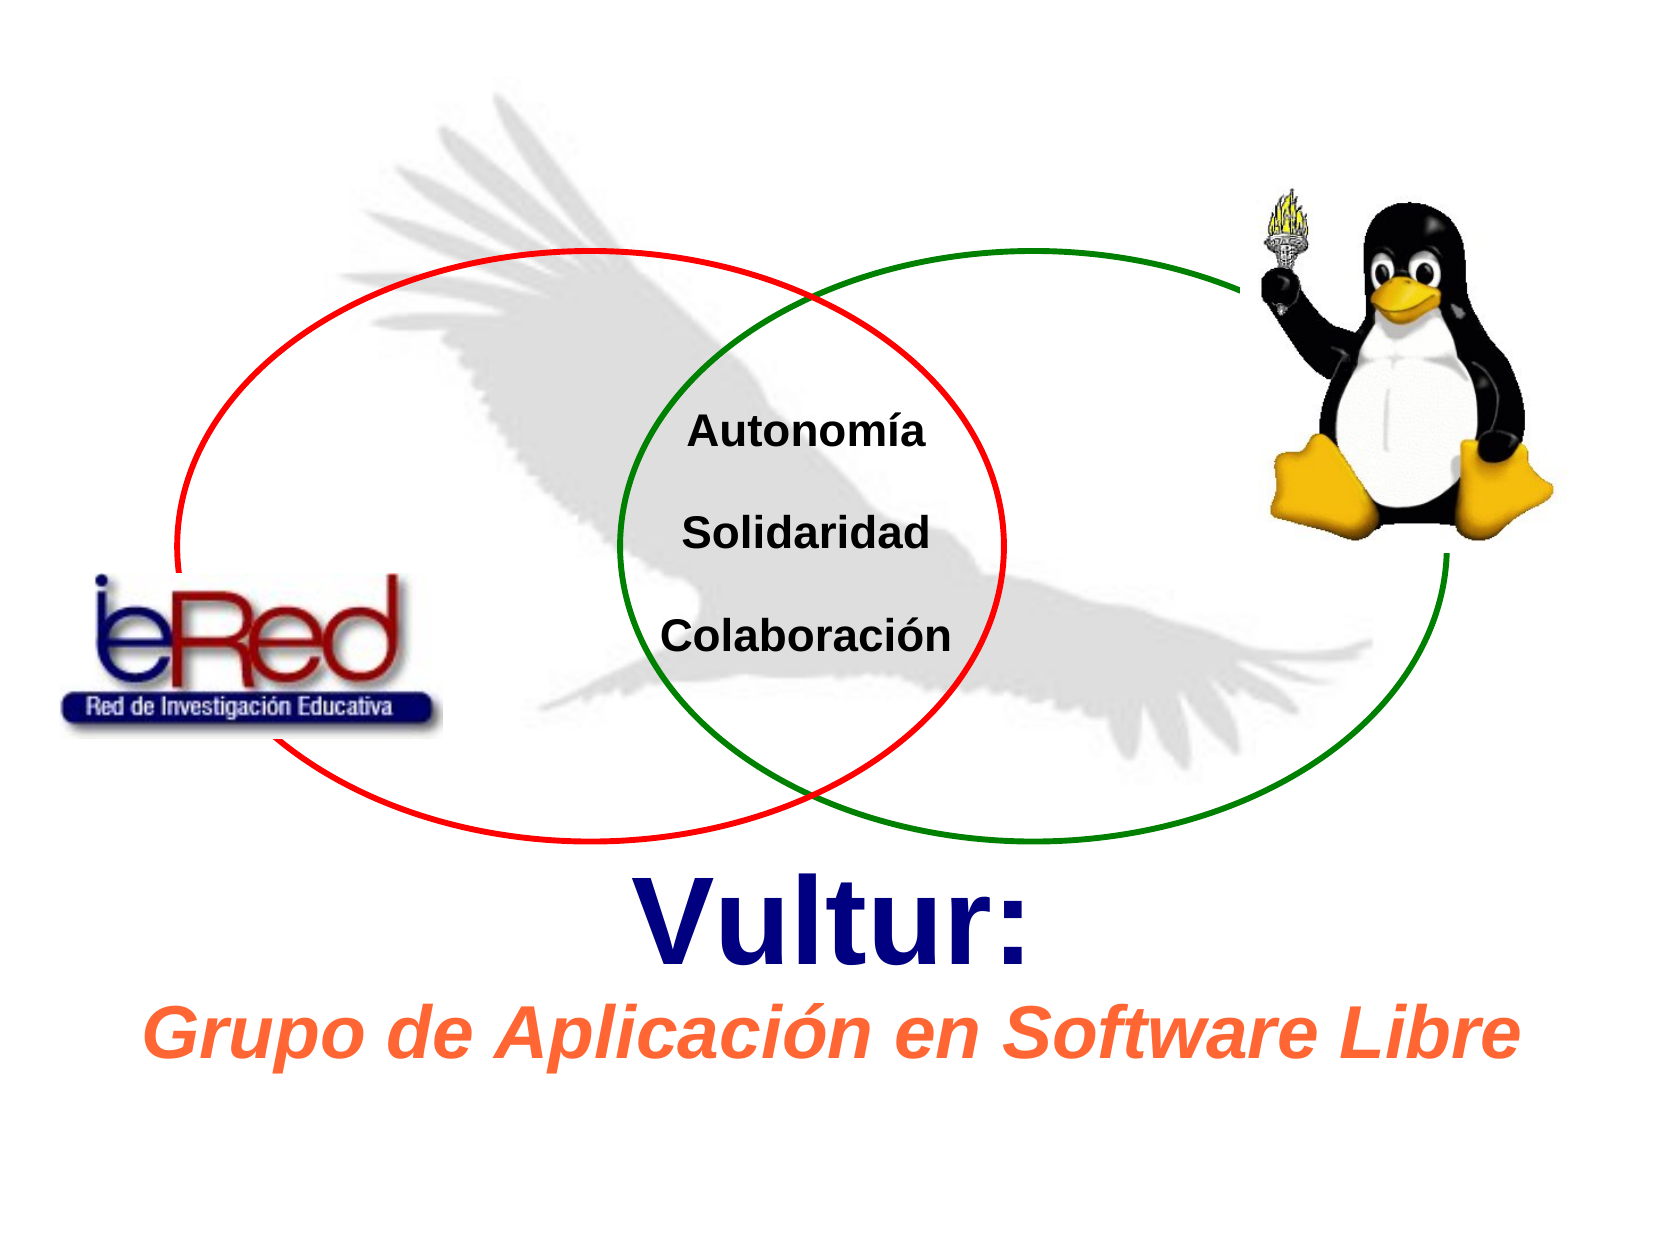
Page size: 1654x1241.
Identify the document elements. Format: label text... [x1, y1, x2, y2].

title Vultur: Grupo de Aplicación en Software Libre [88, 850, 1577, 1075]
picture [705, 720, 919, 791]
picture [324, 776, 369, 800]
picture [324, 76, 1567, 800]
picture [1255, 704, 1388, 800]
picture [59, 254, 803, 800]
text_box Autonomía Solidaridad Colaboración [525, 397, 1087, 720]
picture [682, 301, 942, 397]
